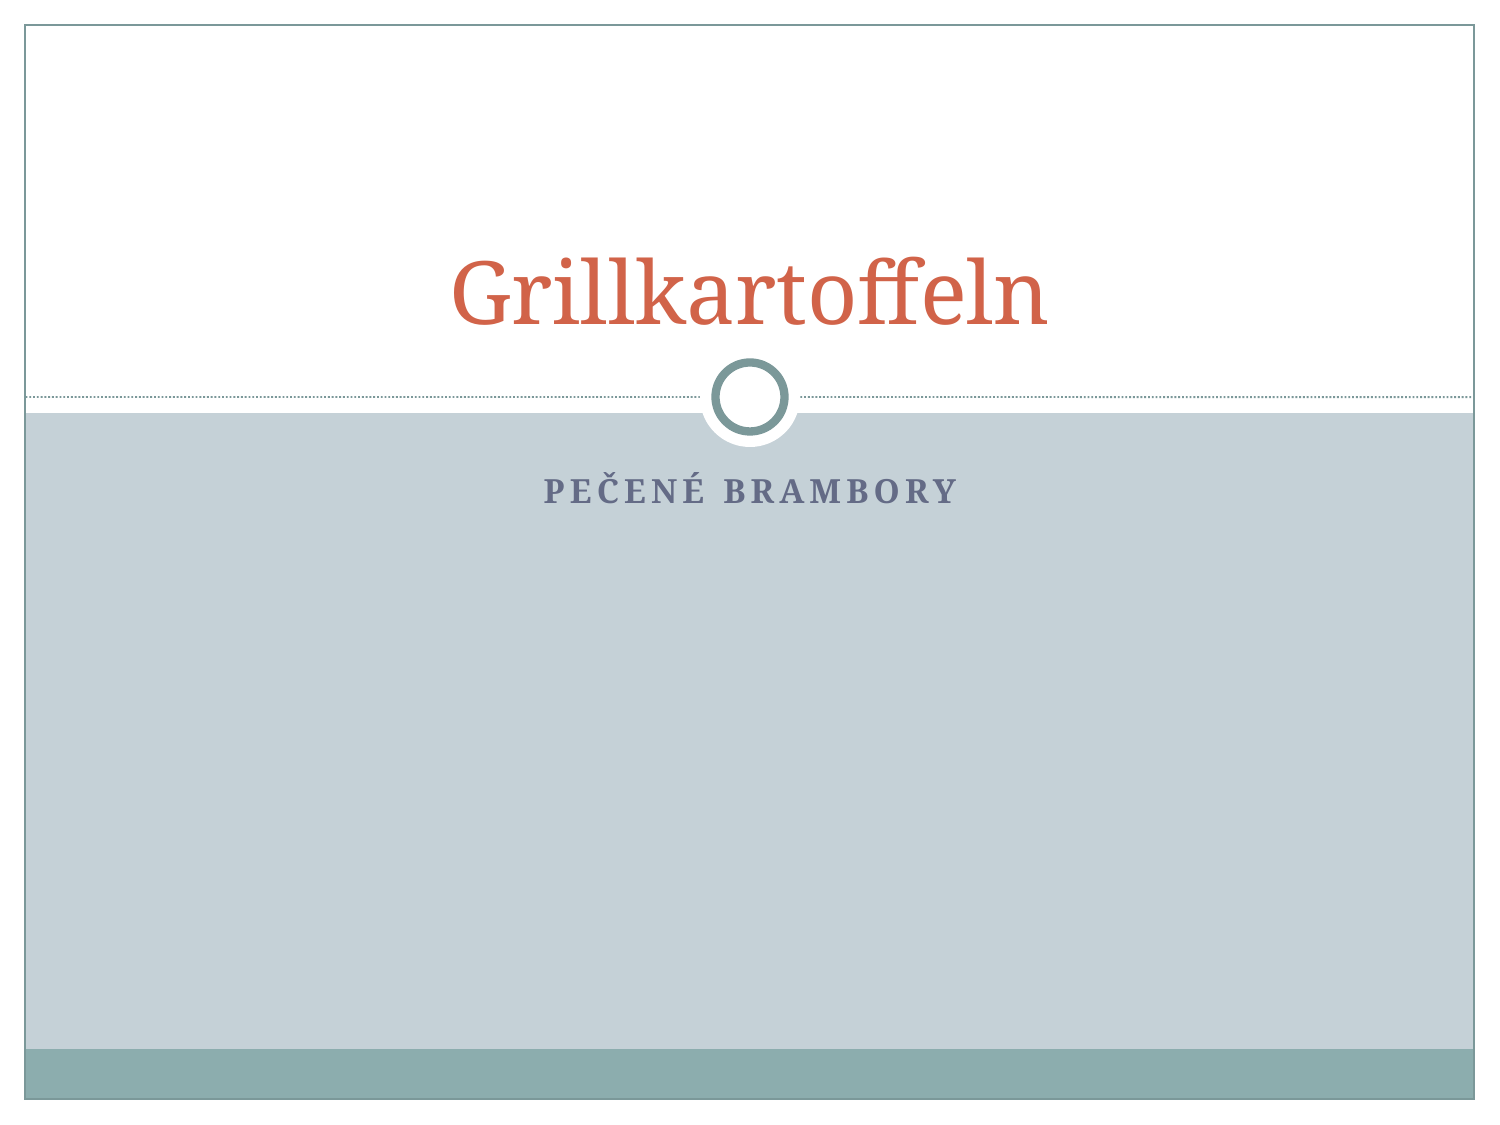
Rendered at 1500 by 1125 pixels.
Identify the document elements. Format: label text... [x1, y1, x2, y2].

subtitle Pečené brambory [225, 462, 1276, 751]
title Grillkartoffeln [112, 62, 1388, 350]
